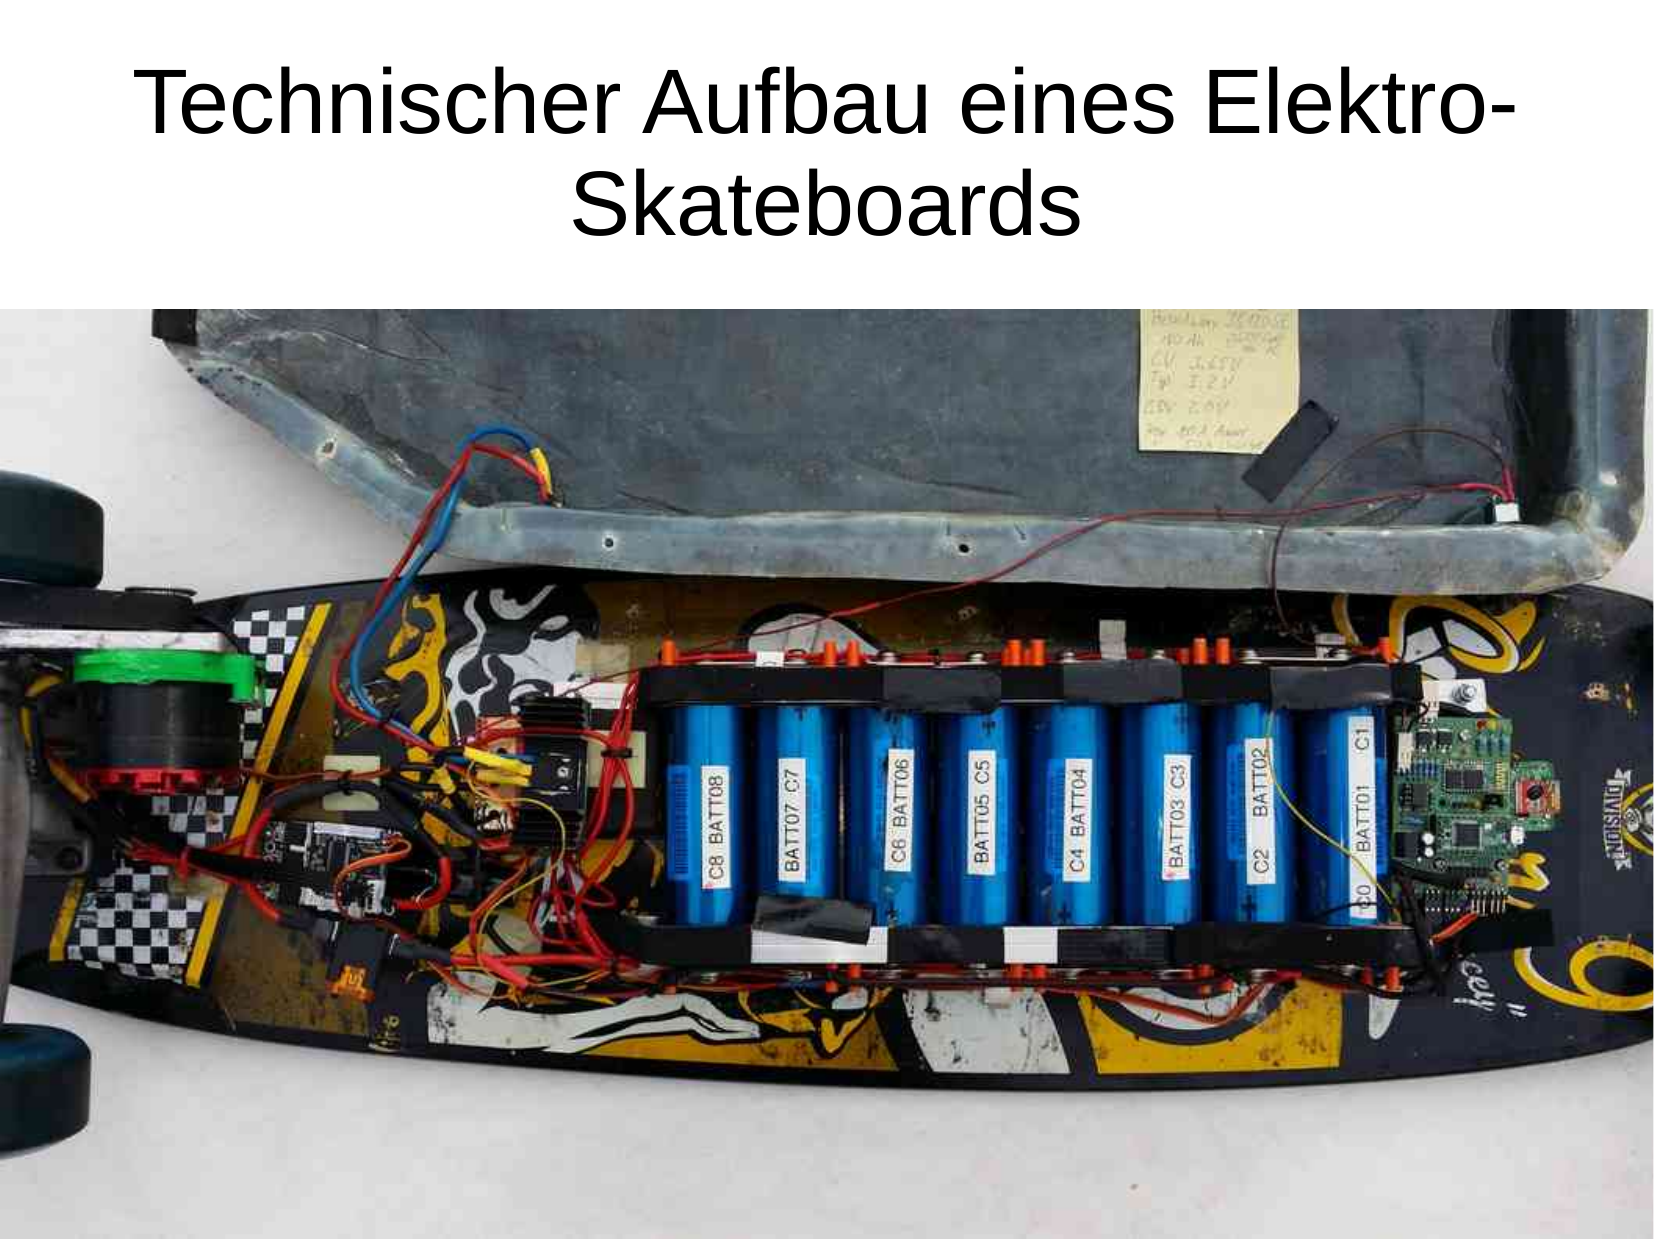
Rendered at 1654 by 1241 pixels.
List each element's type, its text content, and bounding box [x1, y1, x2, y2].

picture [0, 309, 1654, 1239]
title Technischer Aufbau eines Elektro-Skateboards [82, 49, 1571, 257]
